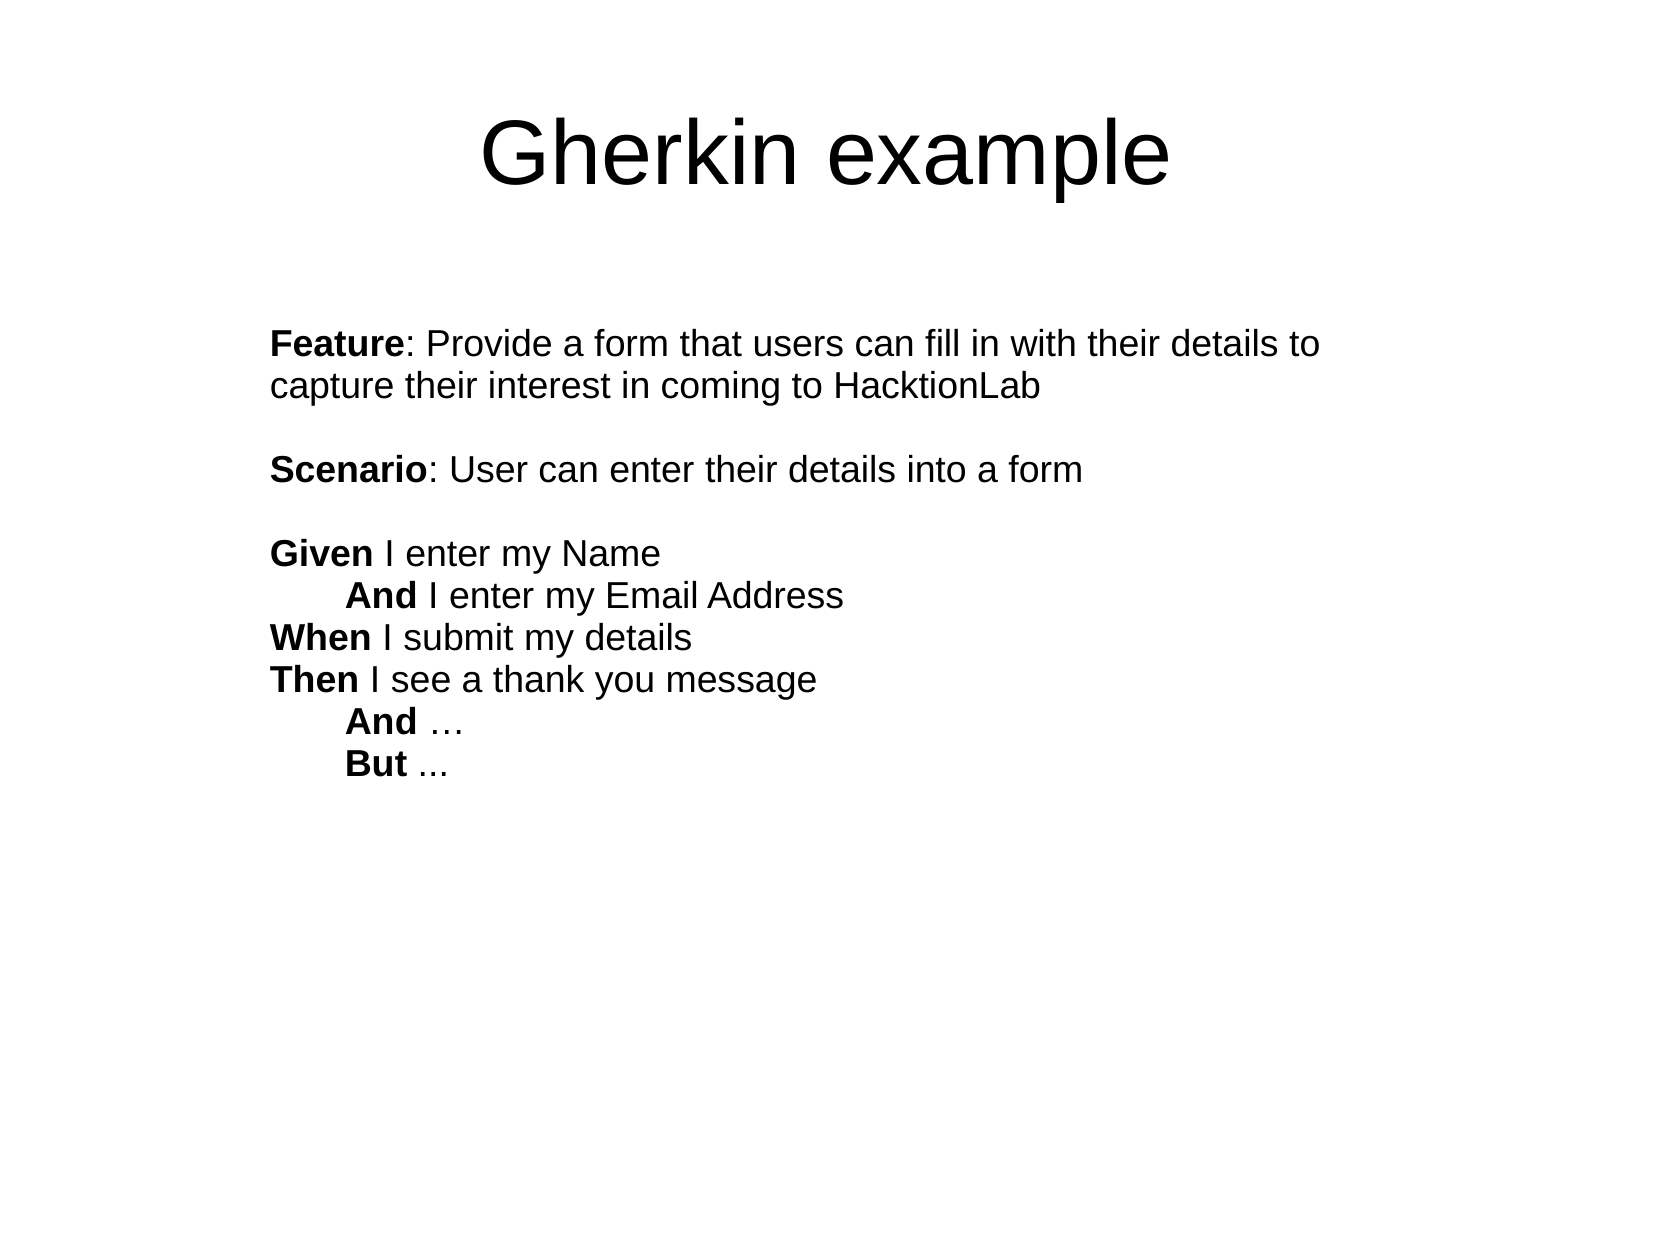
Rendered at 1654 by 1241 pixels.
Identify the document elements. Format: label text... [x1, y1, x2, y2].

title Gherkin example [82, 49, 1571, 257]
text_box Feature: Provide a form that users can fill in with their details to capture their interest in coming to HacktionLab Scenario: User can enter their details into a form Given I enter my Name And I enter my Email Address When I submit my details Then I see a thank you message And … But ... [255, 315, 1381, 834]
